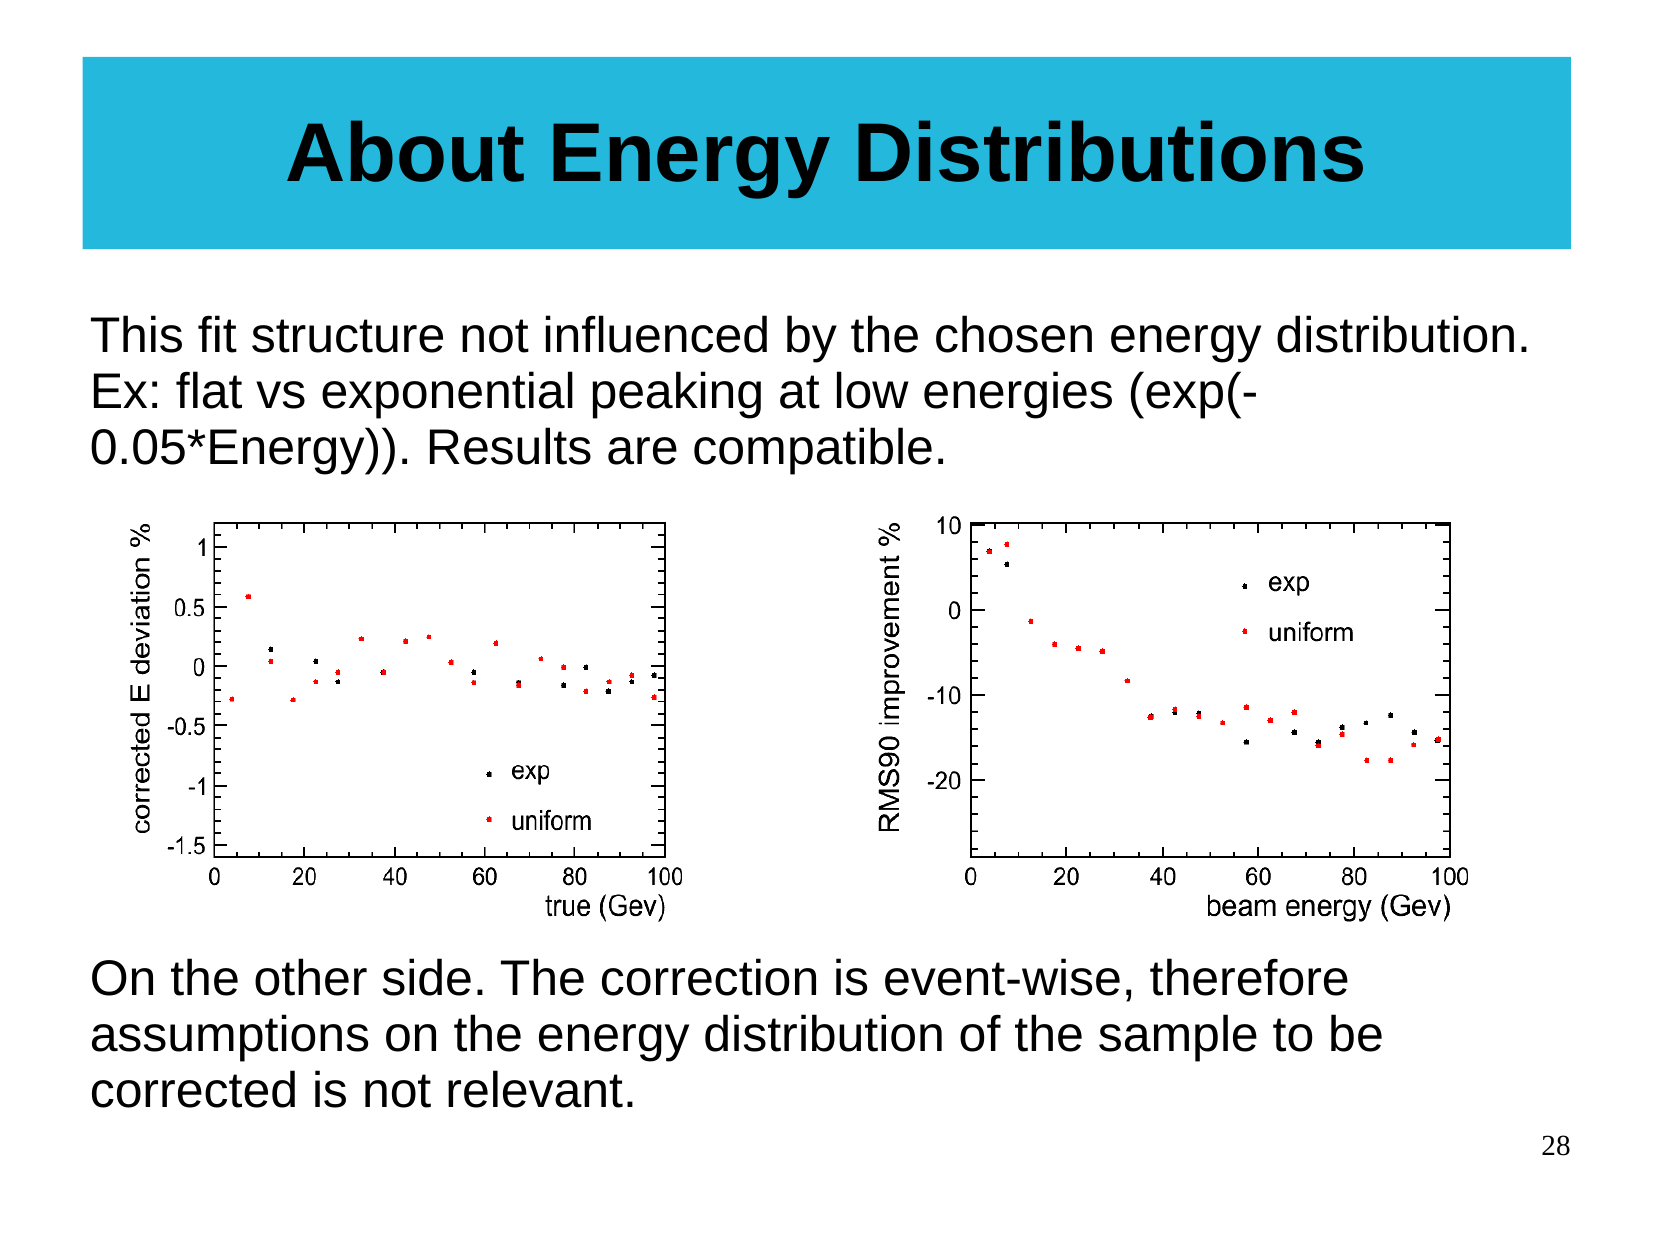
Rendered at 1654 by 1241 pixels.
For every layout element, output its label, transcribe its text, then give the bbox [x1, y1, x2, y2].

text_box This fit structure not influenced by the chosen energy distribution. Ex: flat vs exponential peaking at low energies (exp(-0.05*Energy)). Results are compatible. [75, 300, 1576, 483]
text_box On the other side. The correction is event-wise, therefore assumptions on the energy distribution of the sample to be corrected is not relevant. [75, 942, 1613, 1126]
picture [112, 487, 713, 938]
title About Energy Distributions [82, 56, 1571, 250]
picture [862, 487, 1501, 938]
